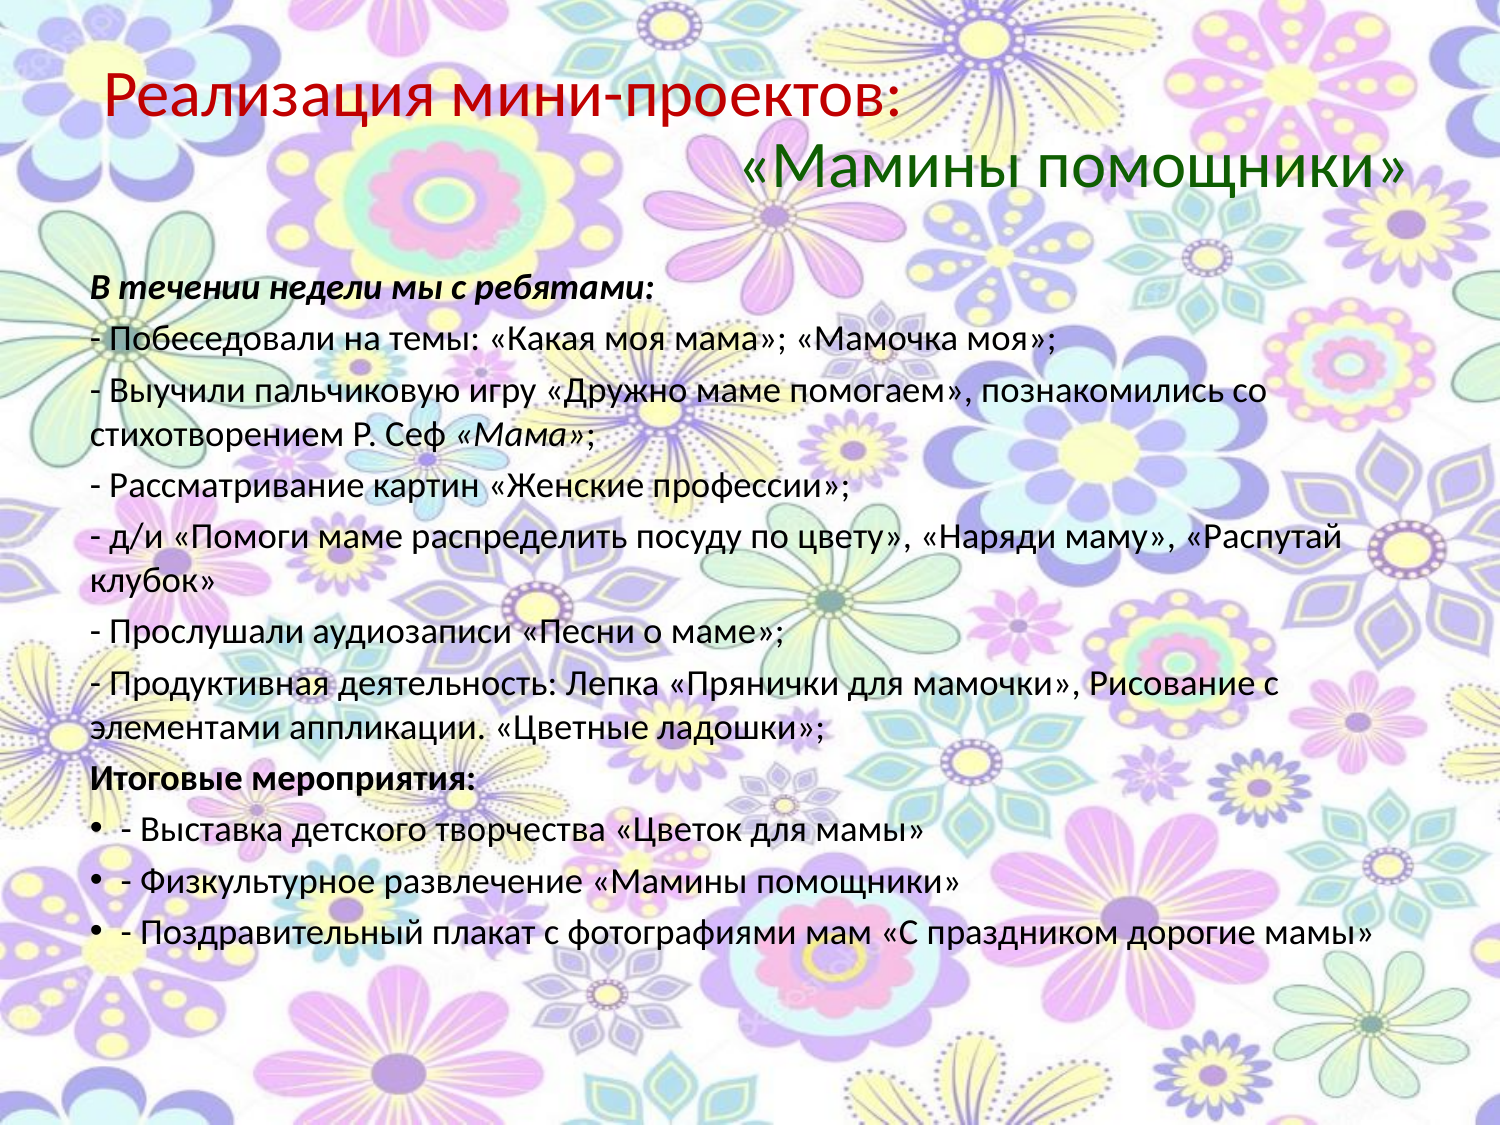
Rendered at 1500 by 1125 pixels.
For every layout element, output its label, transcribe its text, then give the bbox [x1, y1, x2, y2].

text_box Реализация мини-проектов: [88, 42, 1164, 138]
text_box «Мамины помощники» [75, 45, 1425, 233]
text_box В течении недели мы с ребятами: - Побеседовали на темы: «Какая моя мама»; «Мамочка моя»; - Выучили пальчиковую игру «Дружно маме помогаем», познакомились со стихотворением Р. Сеф «Мама»; - Рассматривание картин «Женские профессии»; - д/и «Помоги маме распределить посуду по цвету», «Наряди маму», «Распутай клубок» - Прослушали аудиозаписи «Песни о маме»; - Продуктивная деятельность: Лепка «Прянички для мамочки», Рисование с элементами аппликации. «Цветные ладошки»; Итоговые мероприятия: - Выставка детского творчества «Цветок для мамы» - Физкультурное развлечение «Мамины помощники» - Поздравительный плакат с фотографиями мам «С праздником дорогие мамы» [74, 255, 1400, 1005]
